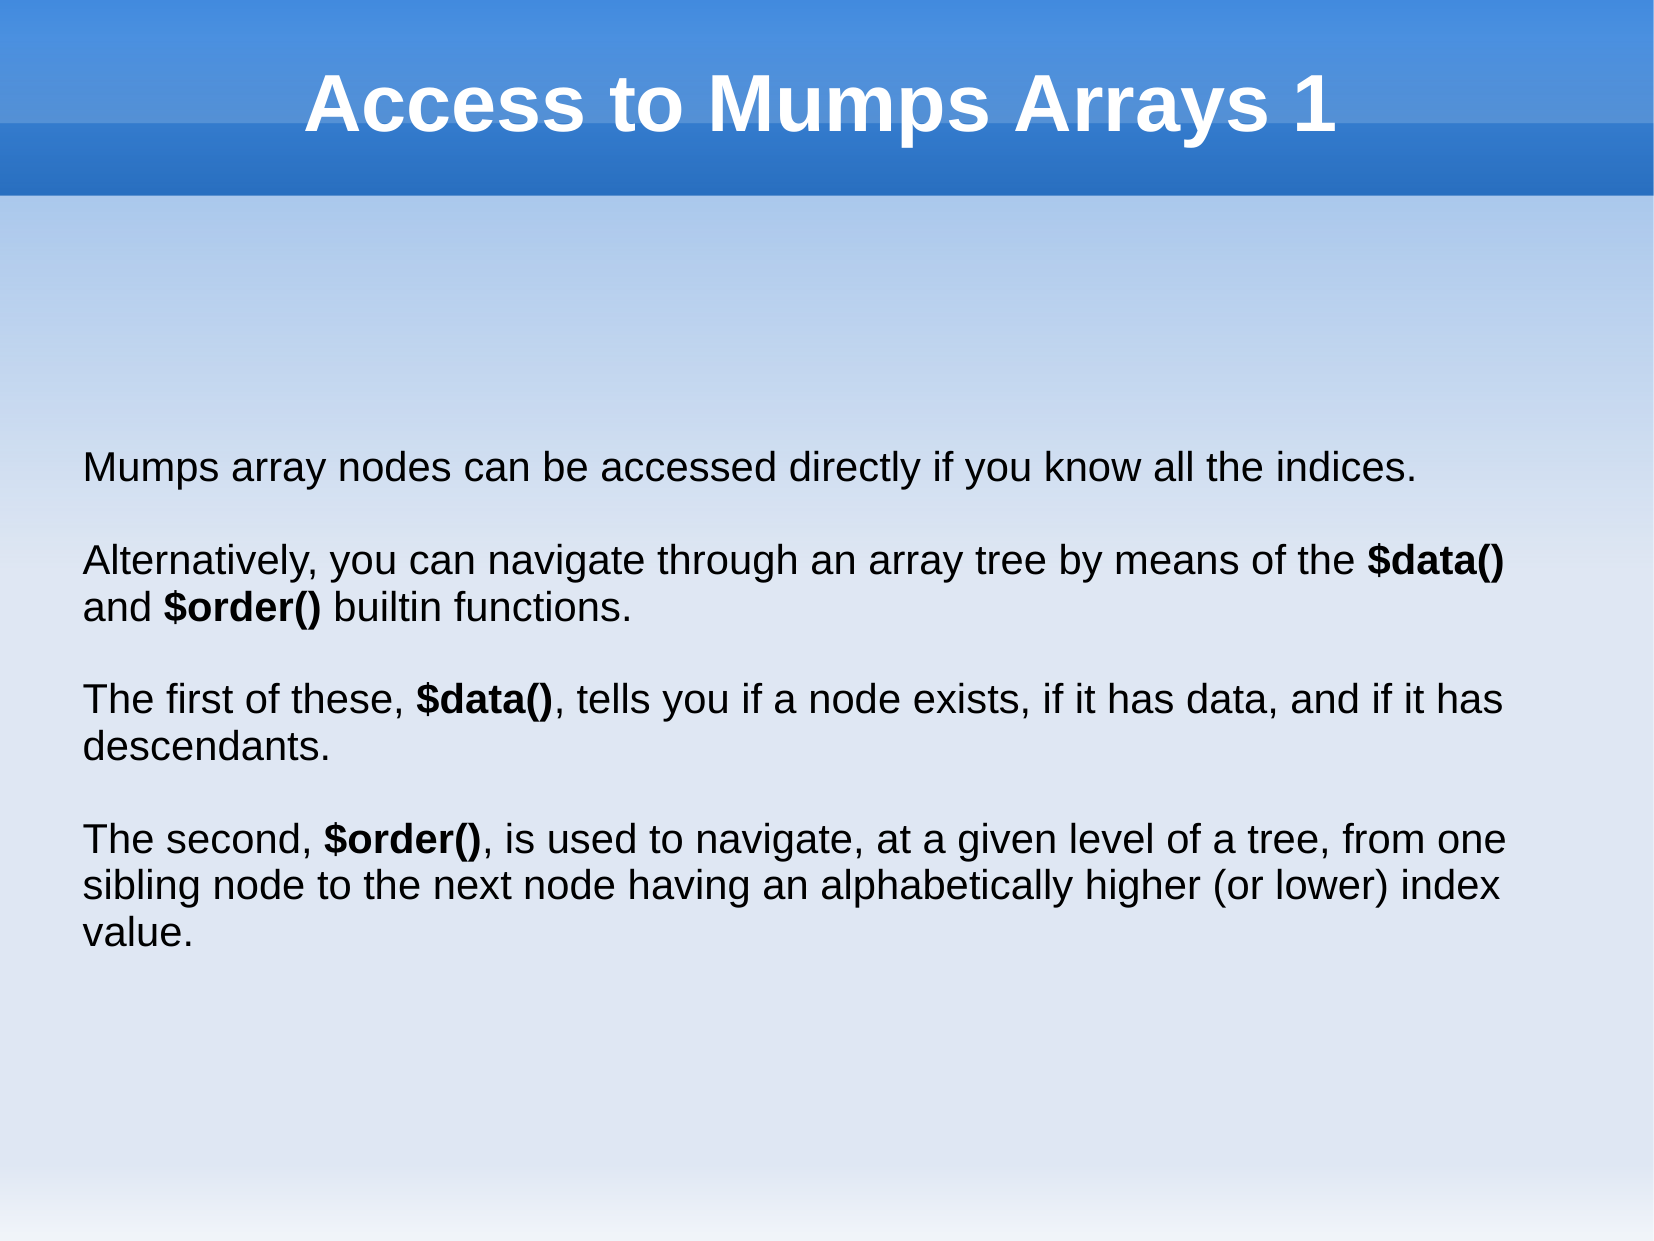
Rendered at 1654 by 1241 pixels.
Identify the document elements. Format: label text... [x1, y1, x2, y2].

subtitle Mumps array nodes can be accessed directly if you know all the indices. Alternatively, you can navigate through an array tree by means of the $data() and $order() builtin functions. The first of these, $data(), tells you if a node exists, if it has data, and if it has descendants. The second, $order(), is used to navigate, at a given level of a tree, from one sibling node to the next node having an alphabetically higher (or lower) index value. [82, 290, 1571, 1109]
picture [0, 0, 1654, 1241]
title Access to Mumps Arrays 1 [76, 0, 1565, 208]
